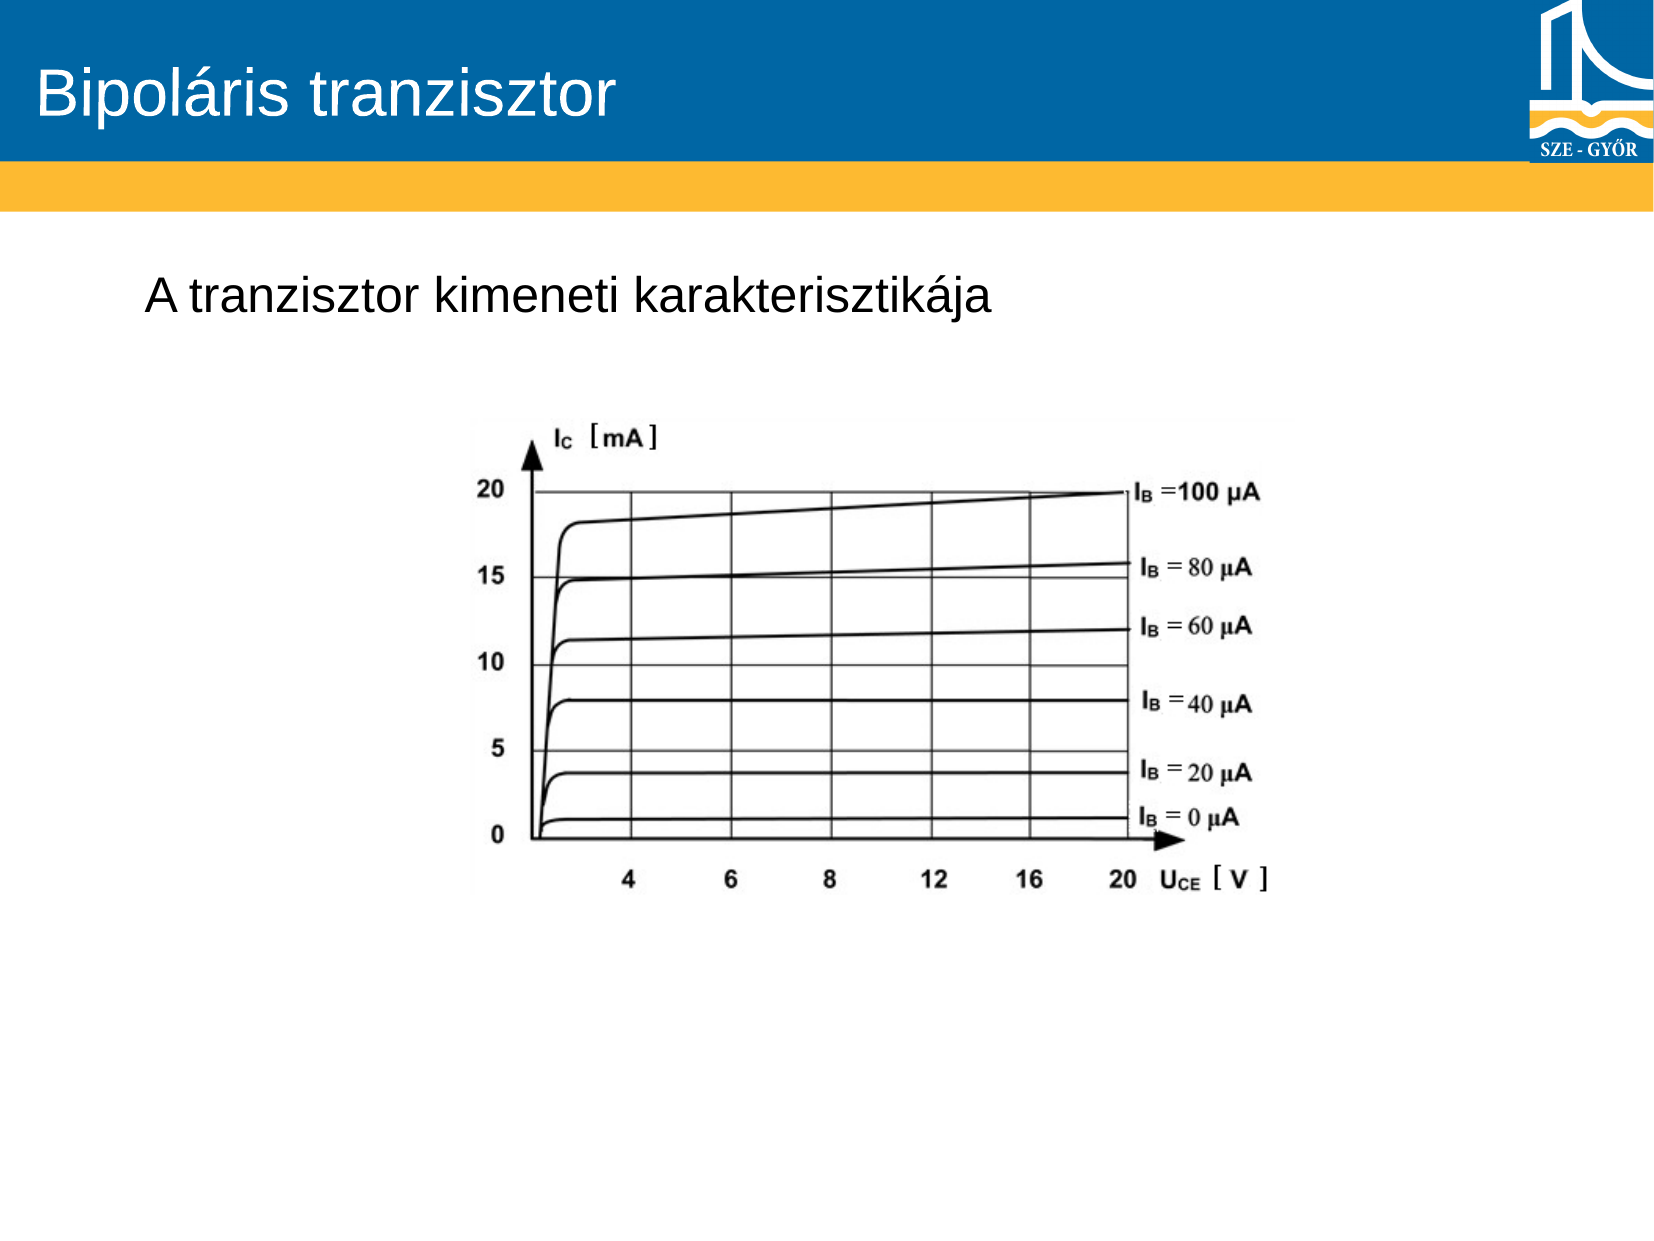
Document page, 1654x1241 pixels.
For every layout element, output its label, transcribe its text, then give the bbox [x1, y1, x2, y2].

text_box Bipoláris tranzisztor [34, 48, 1524, 144]
picture [451, 392, 1312, 934]
text_box A tranzisztor kimeneti karakterisztikája [129, 259, 1501, 1157]
picture [1529, 0, 1654, 163]
